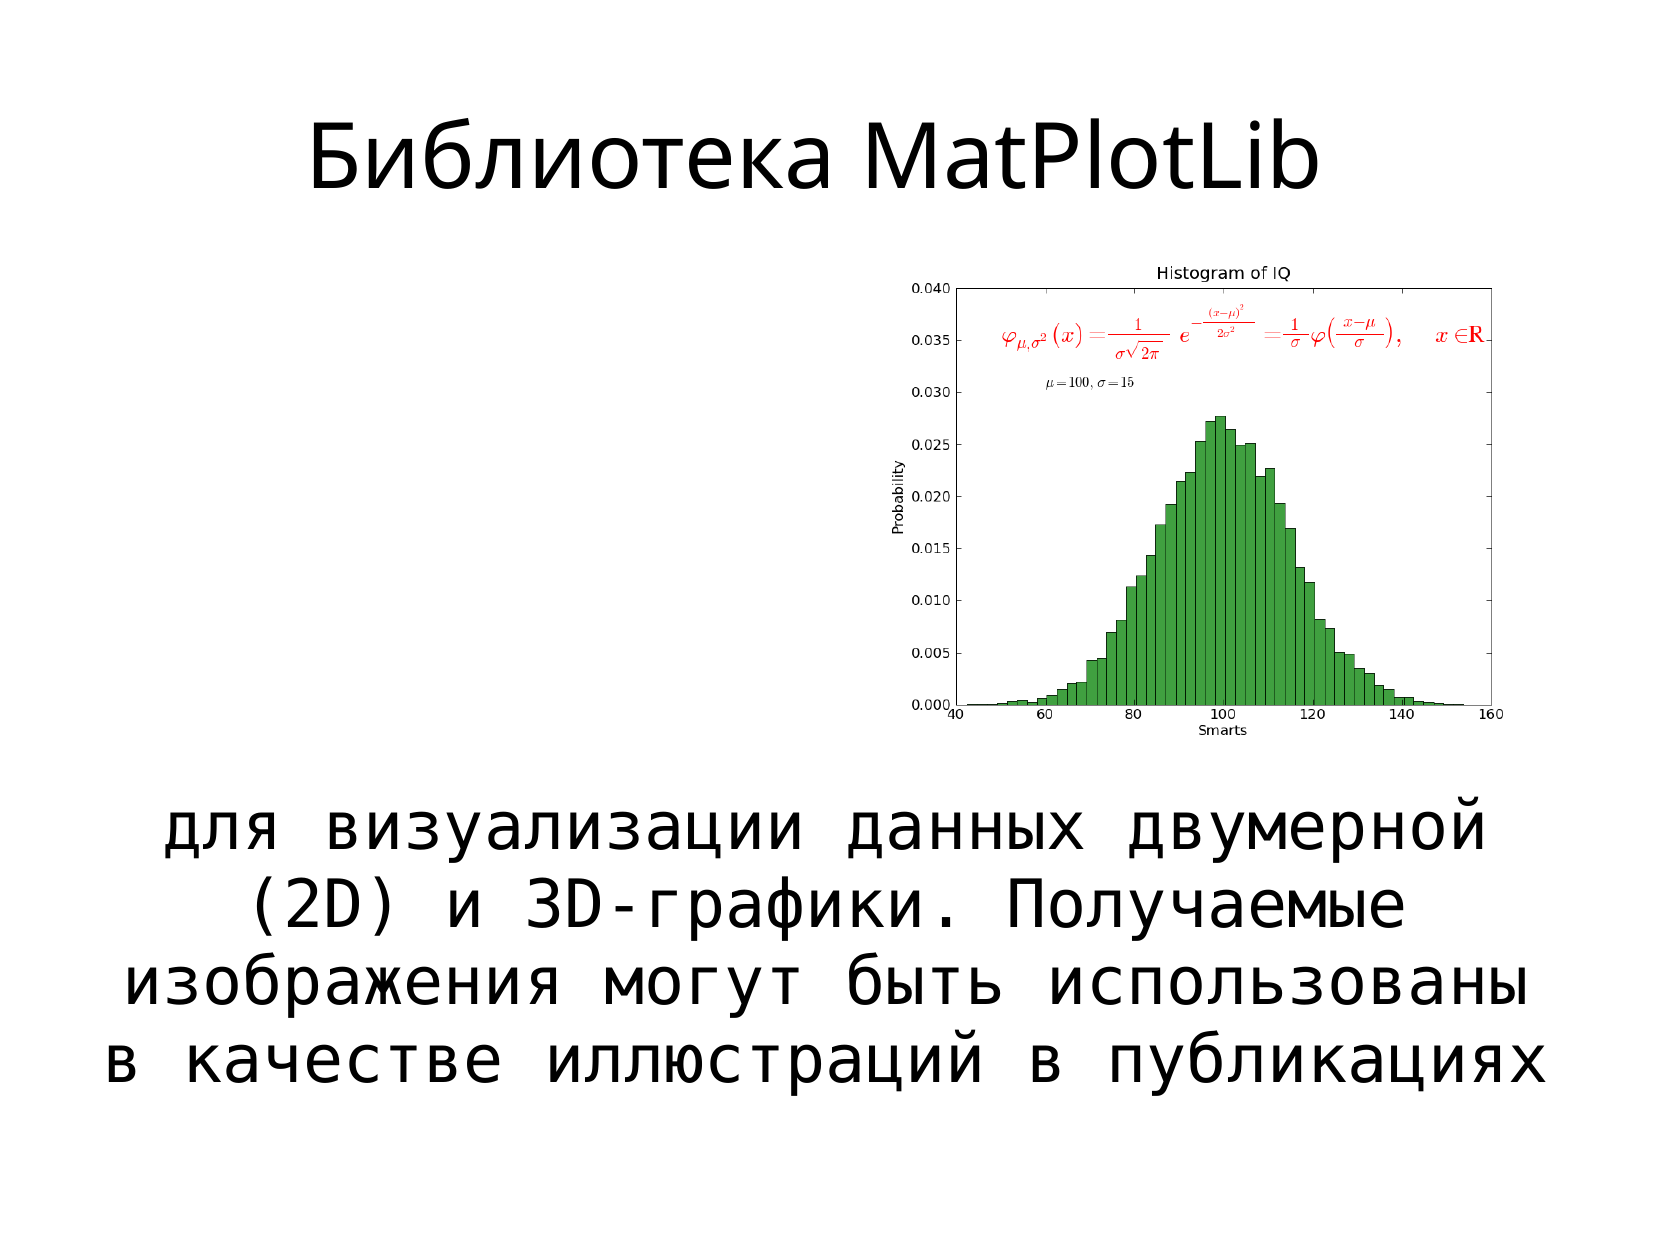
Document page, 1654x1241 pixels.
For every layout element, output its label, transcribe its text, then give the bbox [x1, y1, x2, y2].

subtitle для визуализации данных двумерной (2D) и 3D-графики. Получаемые изображения могут быть использованы в качестве иллюстраций в публикациях [82, 787, 1571, 1099]
picture [869, 236, 1560, 756]
title Библиотека MatPlotLib [82, 49, 1571, 257]
